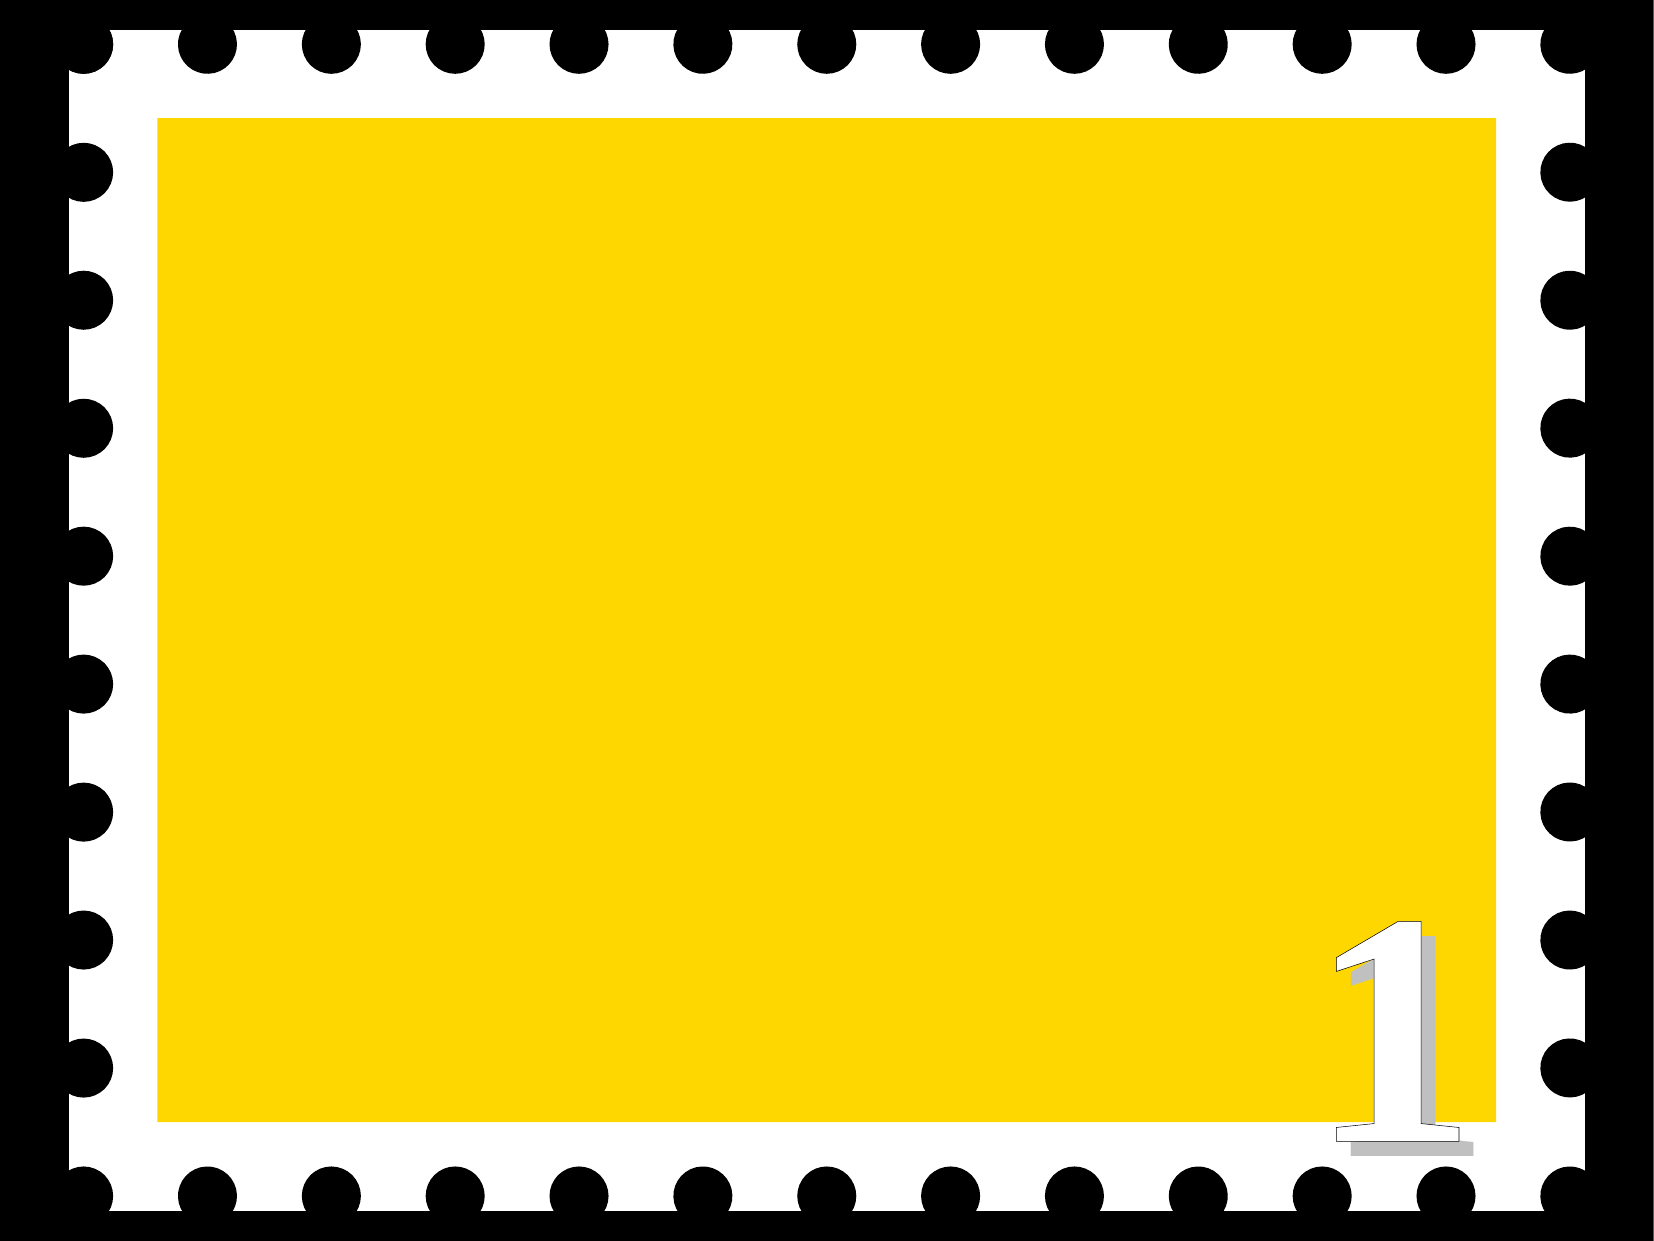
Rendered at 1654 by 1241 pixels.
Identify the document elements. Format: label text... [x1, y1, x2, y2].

text_box <szám> [938, 844, 1477, 1214]
picture [157, 118, 1497, 1123]
